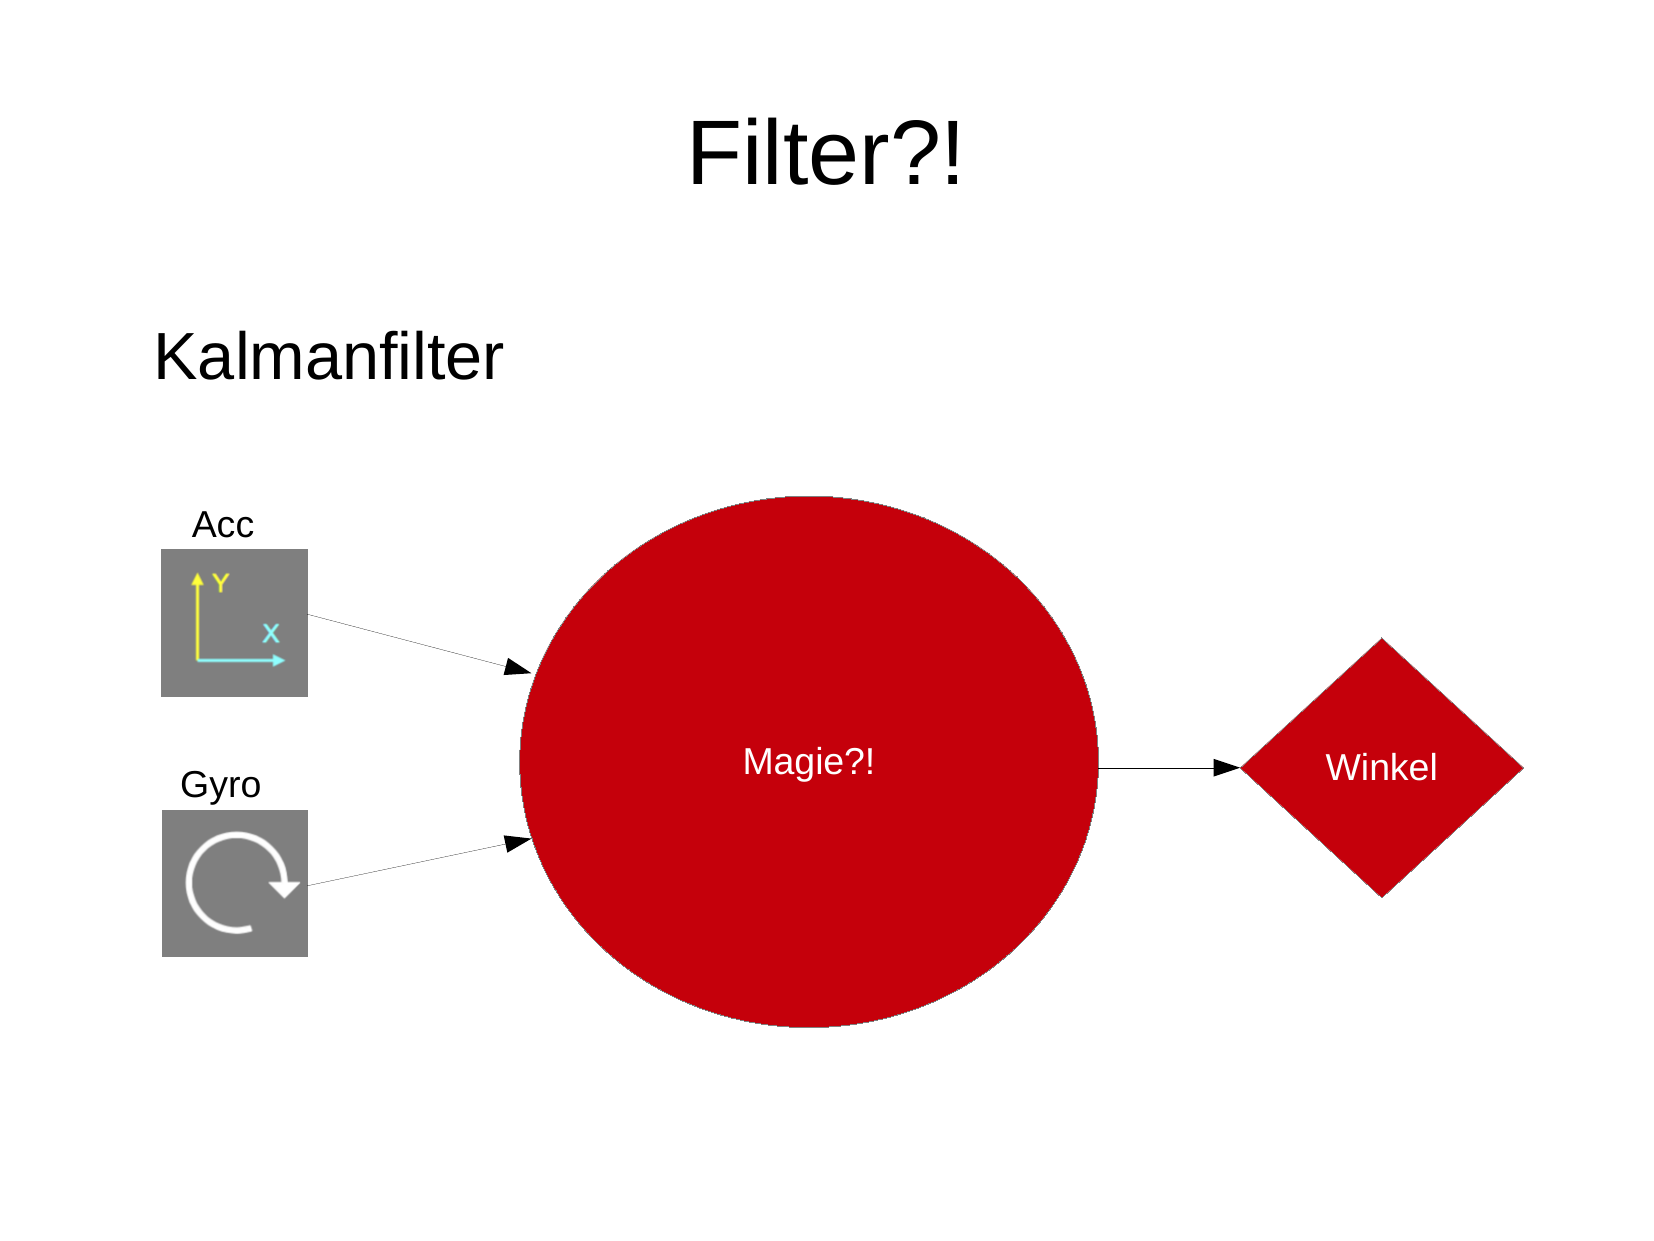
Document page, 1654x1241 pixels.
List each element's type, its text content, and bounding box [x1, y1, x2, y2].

text_box Magie?! [519, 496, 1099, 1028]
text_box Acc [177, 496, 296, 553]
text_box Gyro [165, 755, 296, 813]
picture [161, 549, 308, 697]
text_box Winkel [1240, 637, 1524, 898]
picture [162, 810, 308, 957]
title Filter?! [82, 49, 1571, 257]
list Kalmanfilter [82, 318, 1571, 419]
